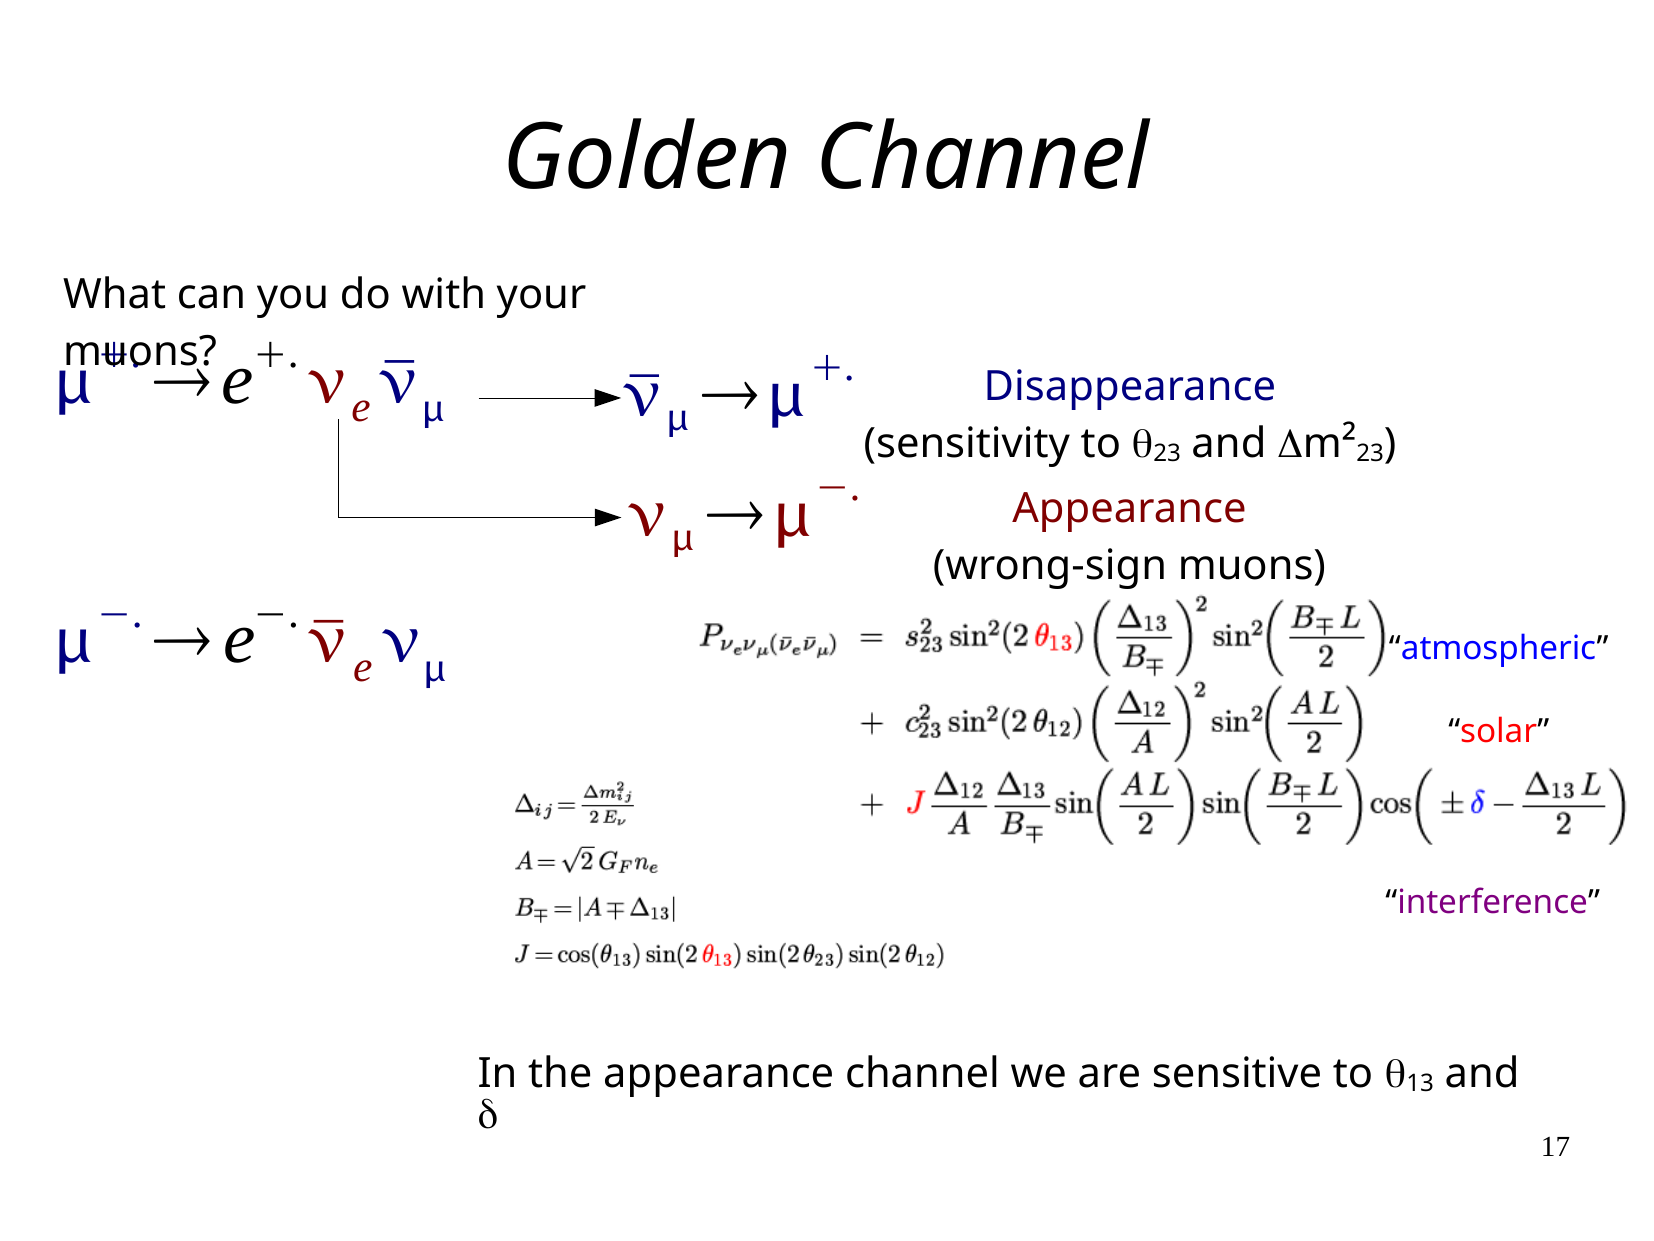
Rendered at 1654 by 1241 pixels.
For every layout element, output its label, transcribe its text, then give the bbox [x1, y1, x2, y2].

text_box “solar” [1367, 699, 1631, 755]
title Golden Channel [82, 49, 1571, 257]
chart [48, 326, 455, 434]
text_box What can you do with your muons? [48, 256, 762, 322]
chart [616, 340, 861, 440]
text_box “atmospheric” [1367, 616, 1631, 672]
picture [507, 586, 1631, 985]
text_box In the appearance channel we are sensitive to q13 and d [462, 1035, 1555, 1117]
chart [621, 460, 867, 560]
text_box Appearance (wrong-sign muons) [918, 470, 1318, 585]
text_box Disappearance (sensitivity to q23 and Dm²23) [848, 348, 1389, 480]
chart [48, 586, 457, 695]
text_box “interference” [1361, 870, 1625, 926]
